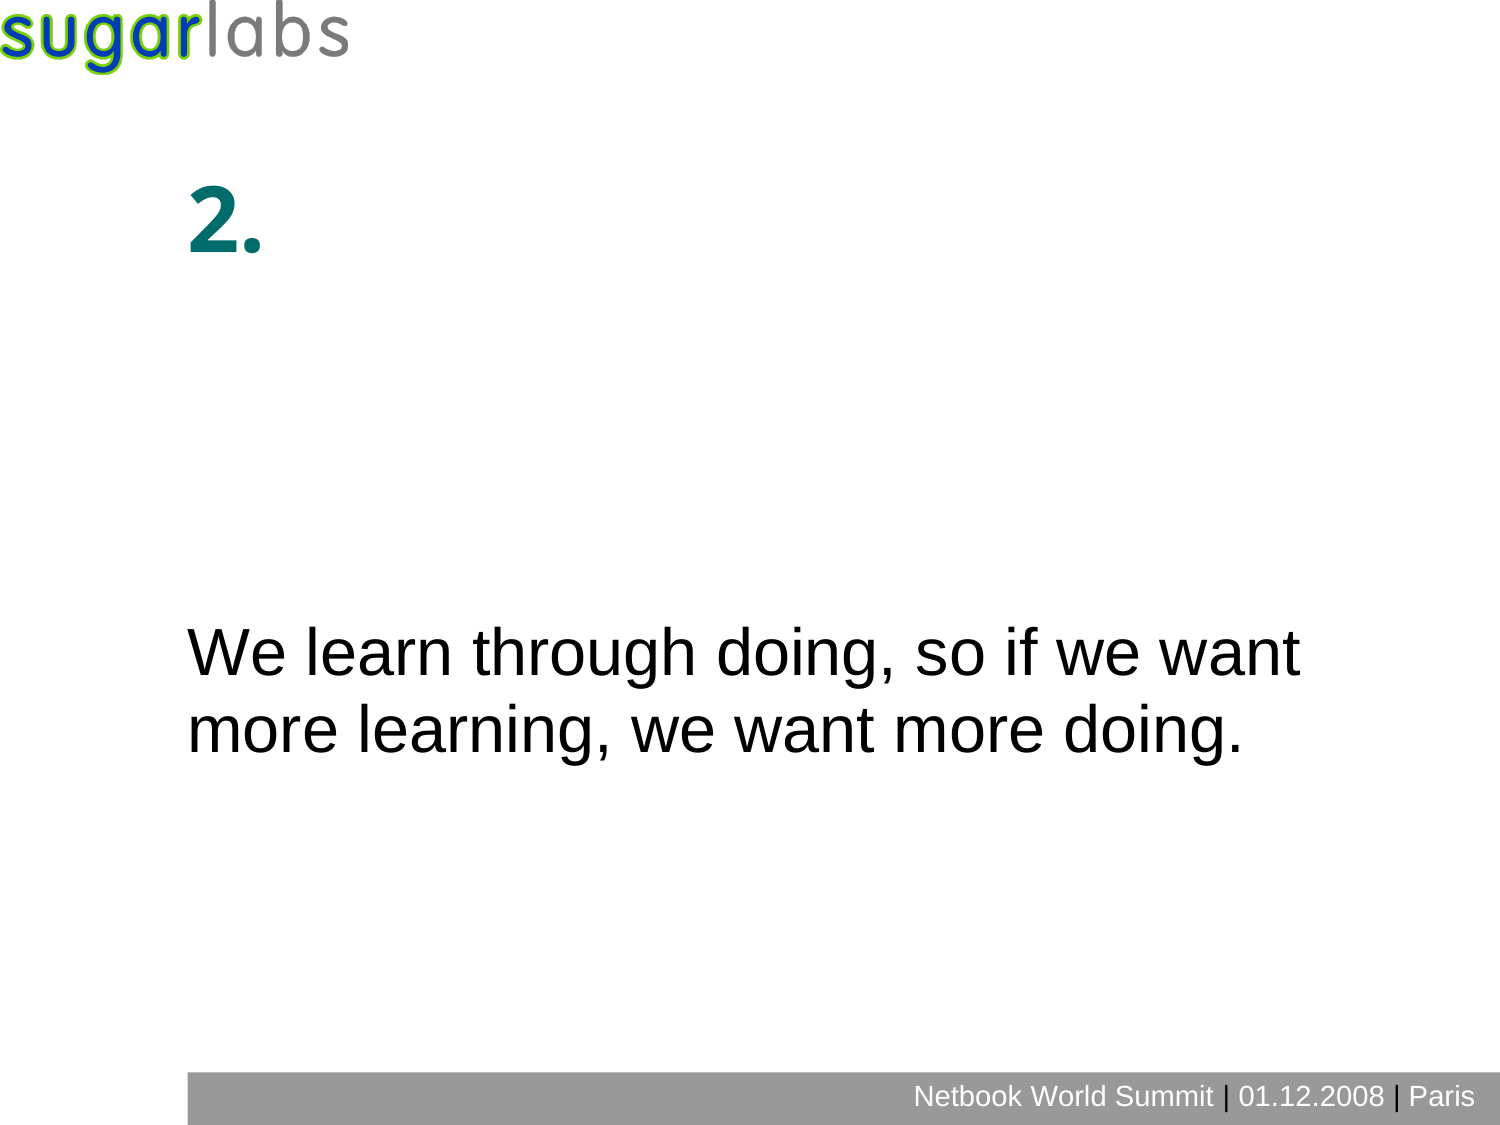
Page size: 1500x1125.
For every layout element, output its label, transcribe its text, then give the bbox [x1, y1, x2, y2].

picture [0, 0, 348, 75]
subtitle We learn through doing, so if we want more learning, we want more doing. [187, 344, 1425, 1035]
title 2. [187, 82, 1500, 331]
